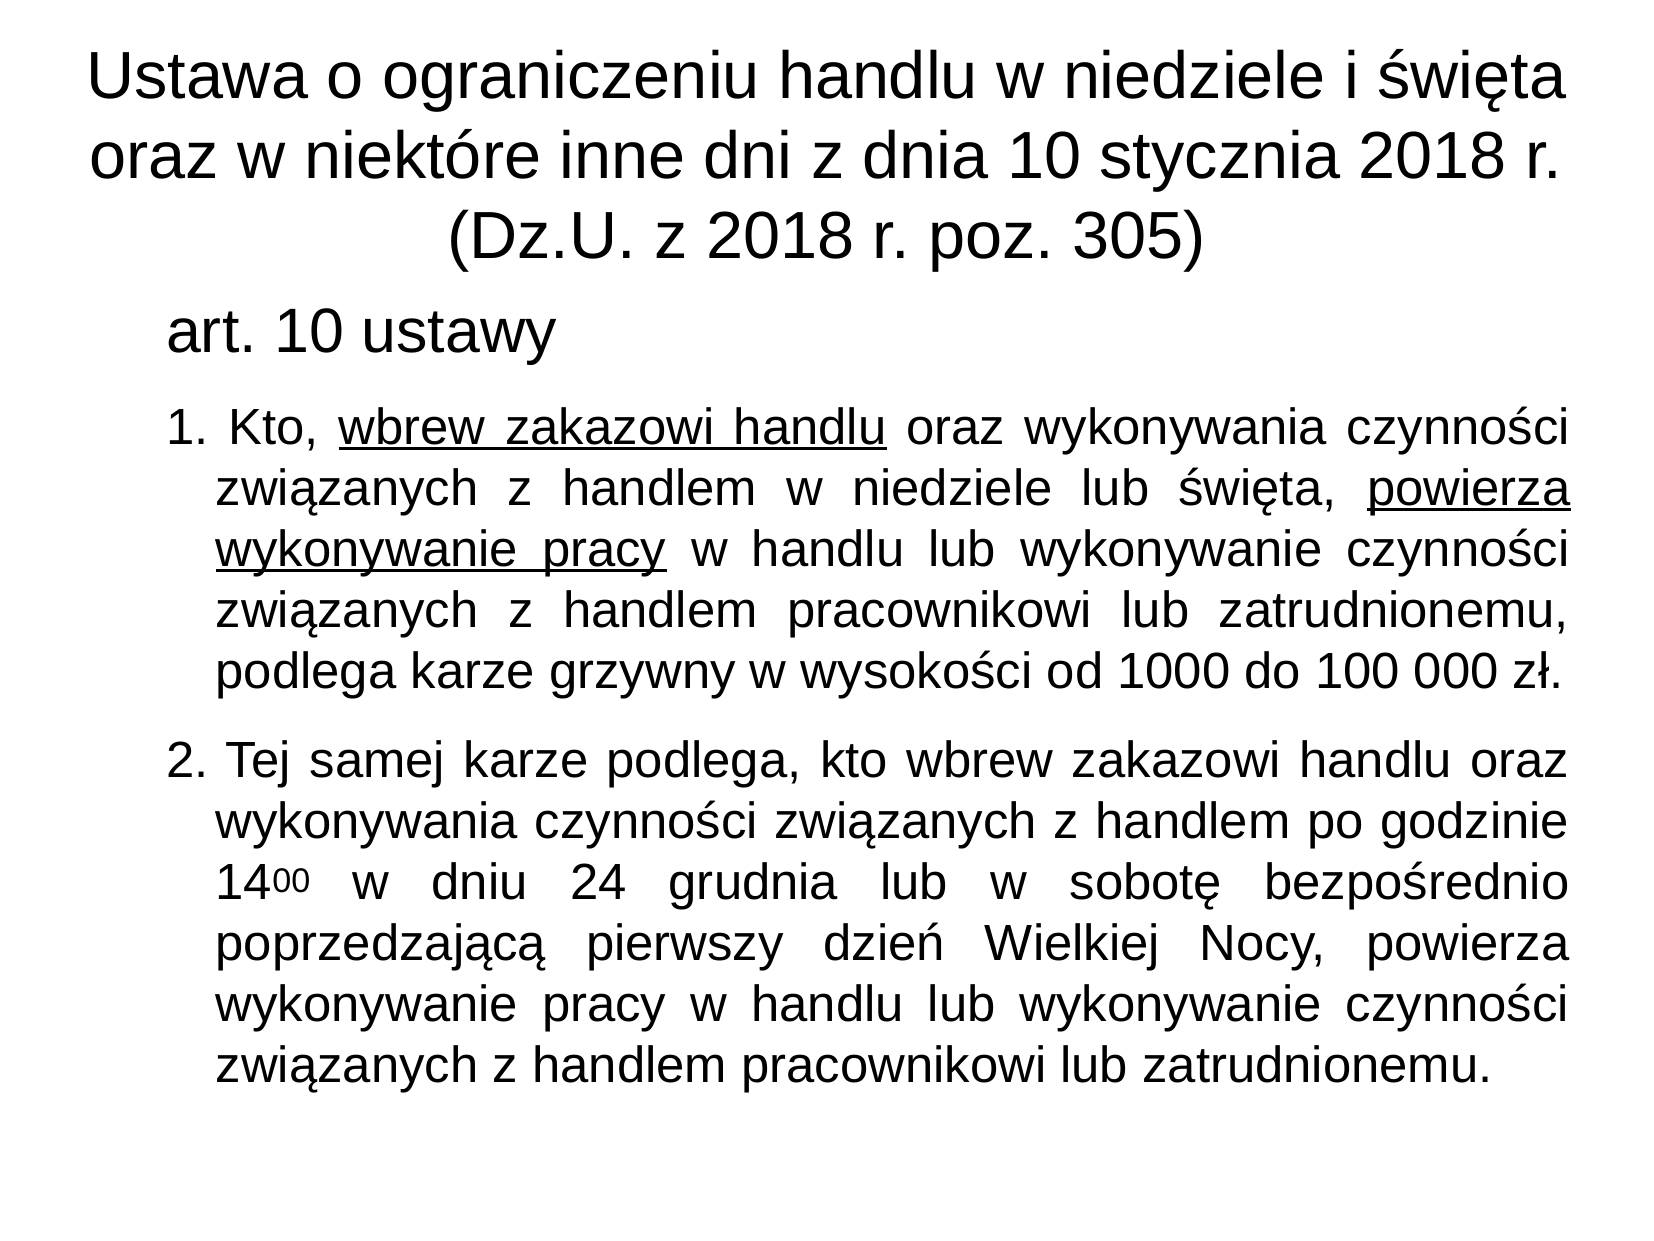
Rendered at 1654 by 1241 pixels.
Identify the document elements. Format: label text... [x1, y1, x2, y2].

list art. 10 ustawy 1. Kto, wbrew zakazowi handlu oraz wykonywania czynności związanych z handlem w niedziele lub święta, powierza wykonywanie pracy w handlu lub wykonywanie czynności związanych z handlem pracownikowi lub zatrudnionemu, podlega karze grzywny w wysokości od 1000 do 100 000 zł. 2. Tej samej karze podlega, kto wbrew zakazowi handlu oraz wykonywania czynności związanych z handlem po godzinie 1400 w dniu 24 grudnia lub w sobotę bezpośrednio poprzedzającą pierwszy dzień Wielkiej Nocy, powierza wykonywanie pracy w handlu lub wykonywanie czynności związanych z handlem pracownikowi lub zatrudnionemu. [82, 290, 1571, 1109]
title Ustawa o ograniczeniu handlu w niedziele i święta oraz w niektóre inne dni z dnia 10 stycznia 2018 r. (Dz.U. z 2018 r. poz. 305) [82, 31, 1571, 290]
